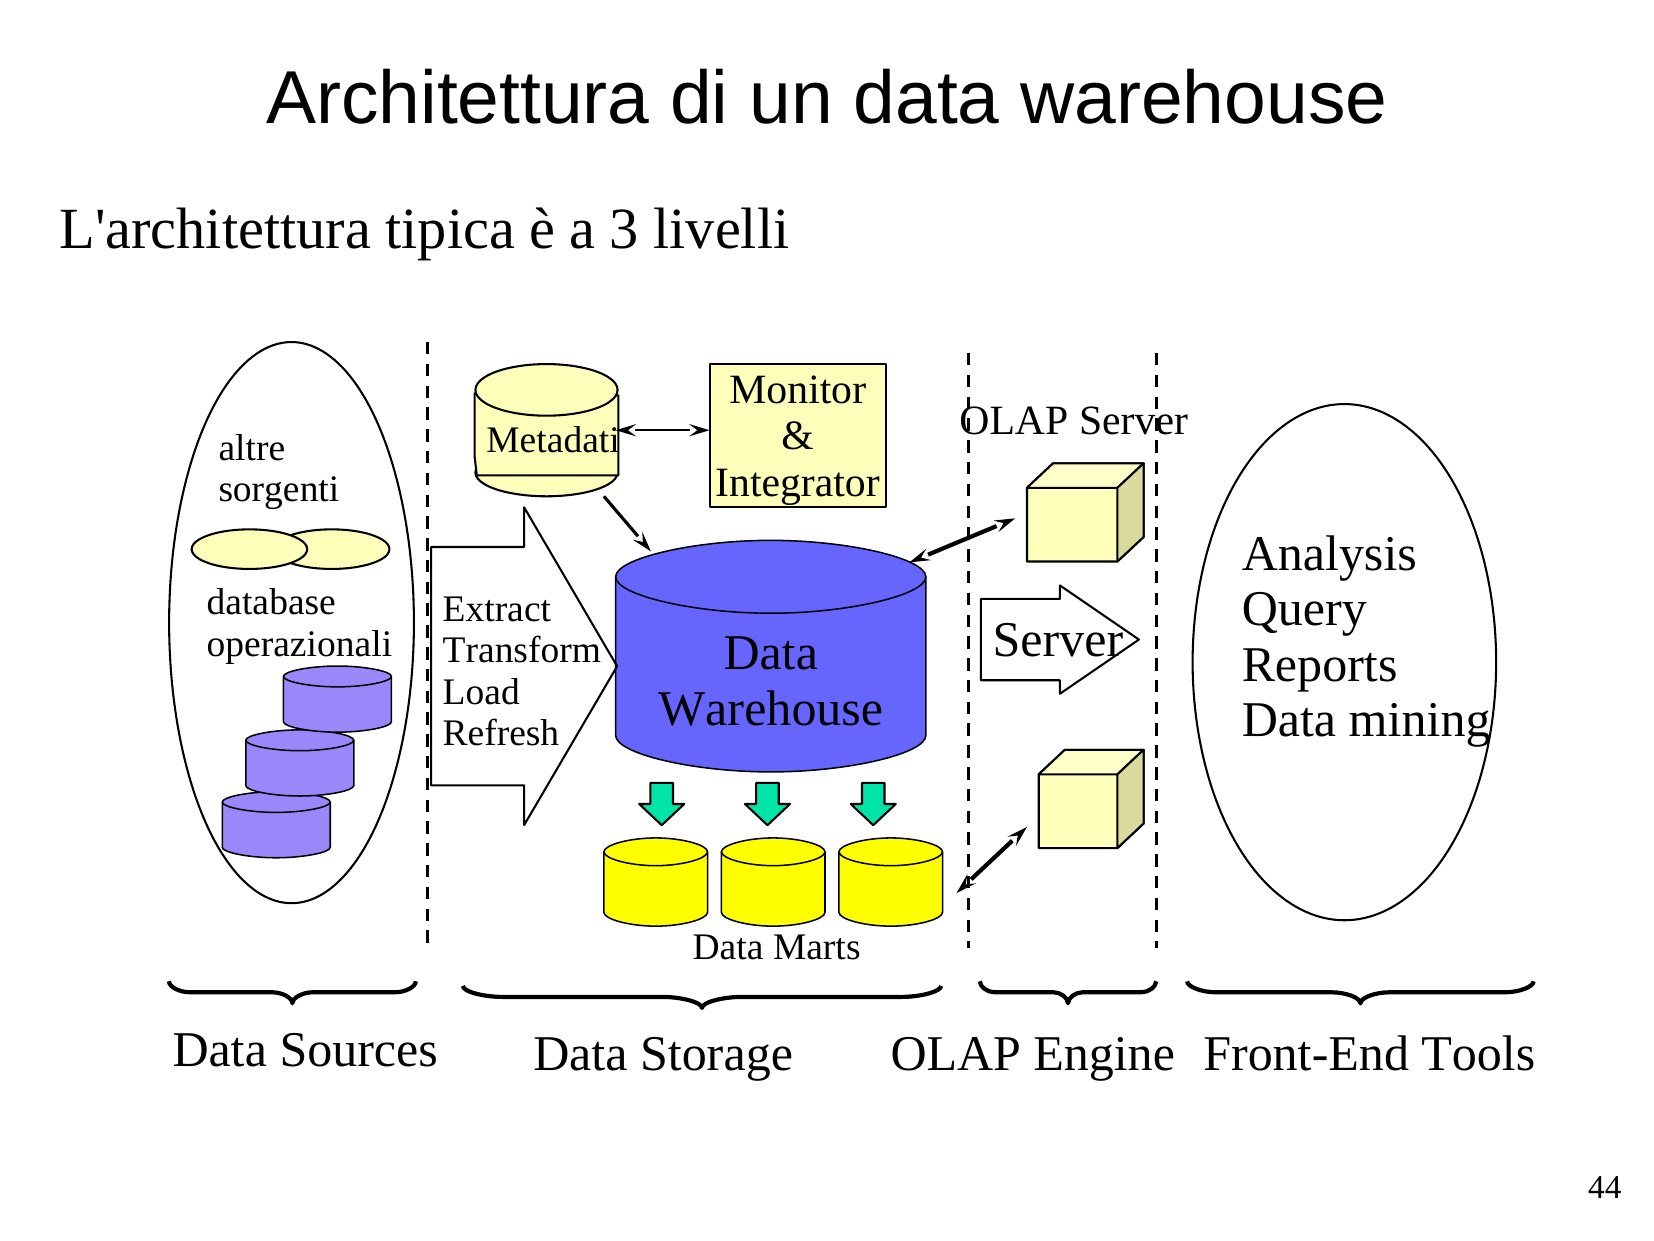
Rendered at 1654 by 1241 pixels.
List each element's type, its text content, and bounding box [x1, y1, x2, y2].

title Architettura di un data warehouse [37, 30, 1617, 166]
list L'architettura tipica è a 3 livelli [42, 196, 1612, 1187]
